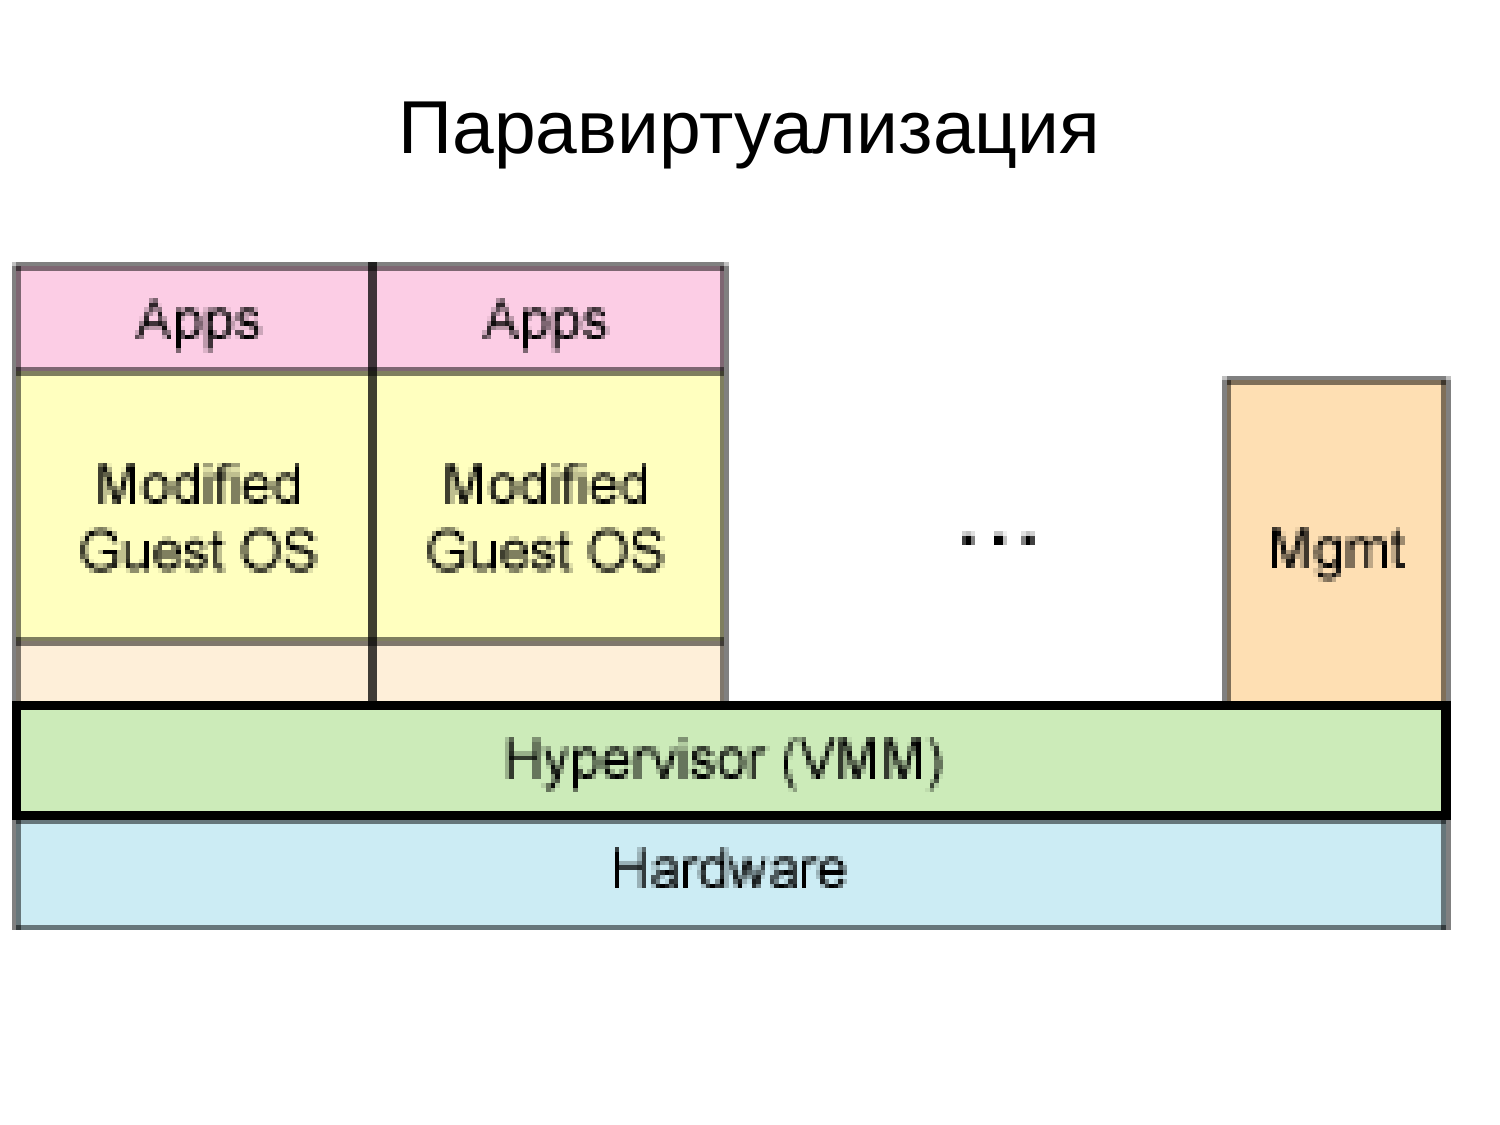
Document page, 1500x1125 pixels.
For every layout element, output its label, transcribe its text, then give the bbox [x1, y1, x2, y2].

text_box Паравиртуализация [383, 78, 1241, 178]
picture [12, 262, 1451, 930]
